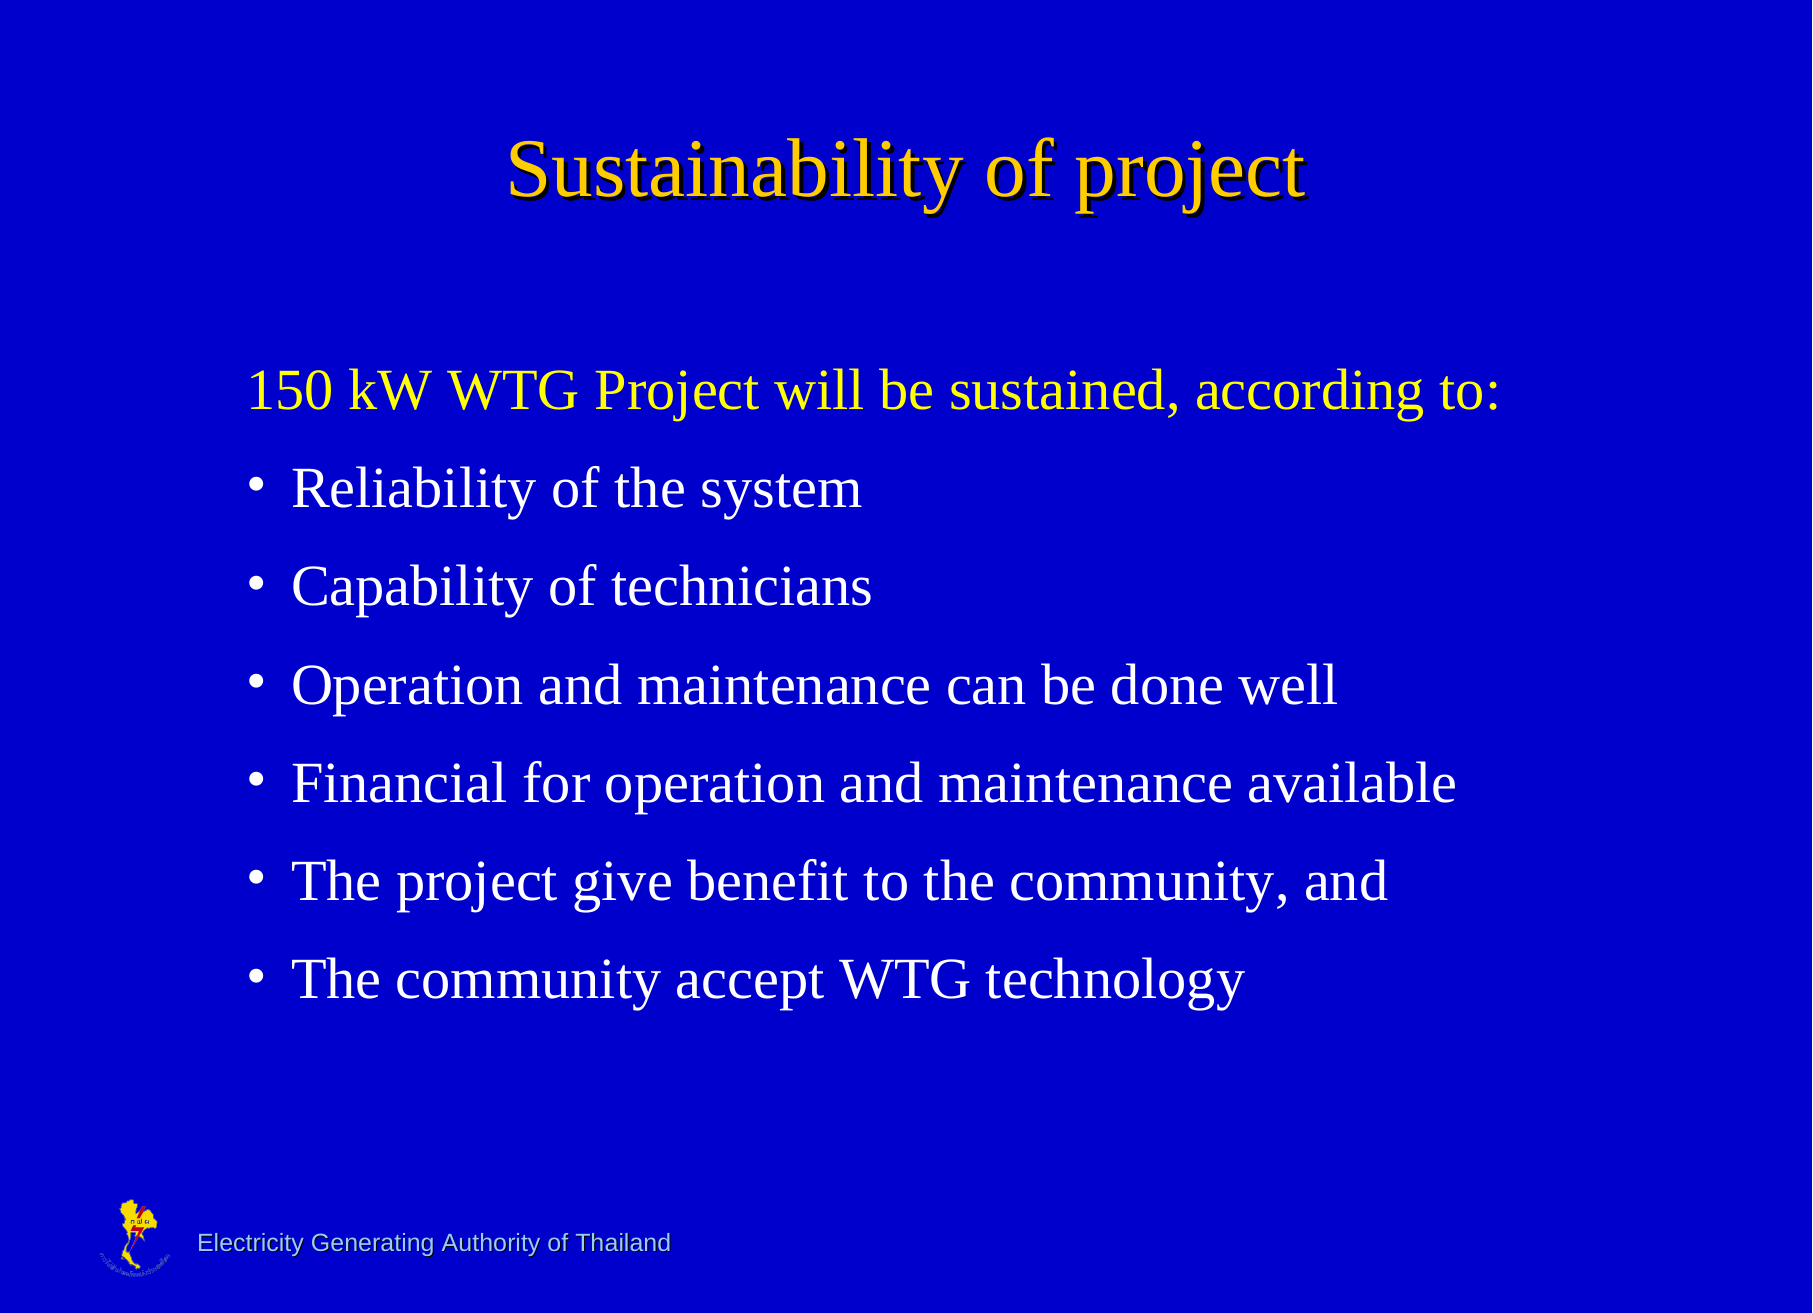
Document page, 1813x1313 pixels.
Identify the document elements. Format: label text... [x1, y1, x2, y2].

list 150 kW WTG Project will be sustained, according to: Reliability of the system Capability of technicians Operation and maintenance can be done well Financial for operation and maintenance available The project give benefit to the community, and The community accept WTG technology [50, 324, 1616, 1113]
picture [97, 1197, 172, 1280]
title Sustainability of project [135, 53, 1677, 273]
